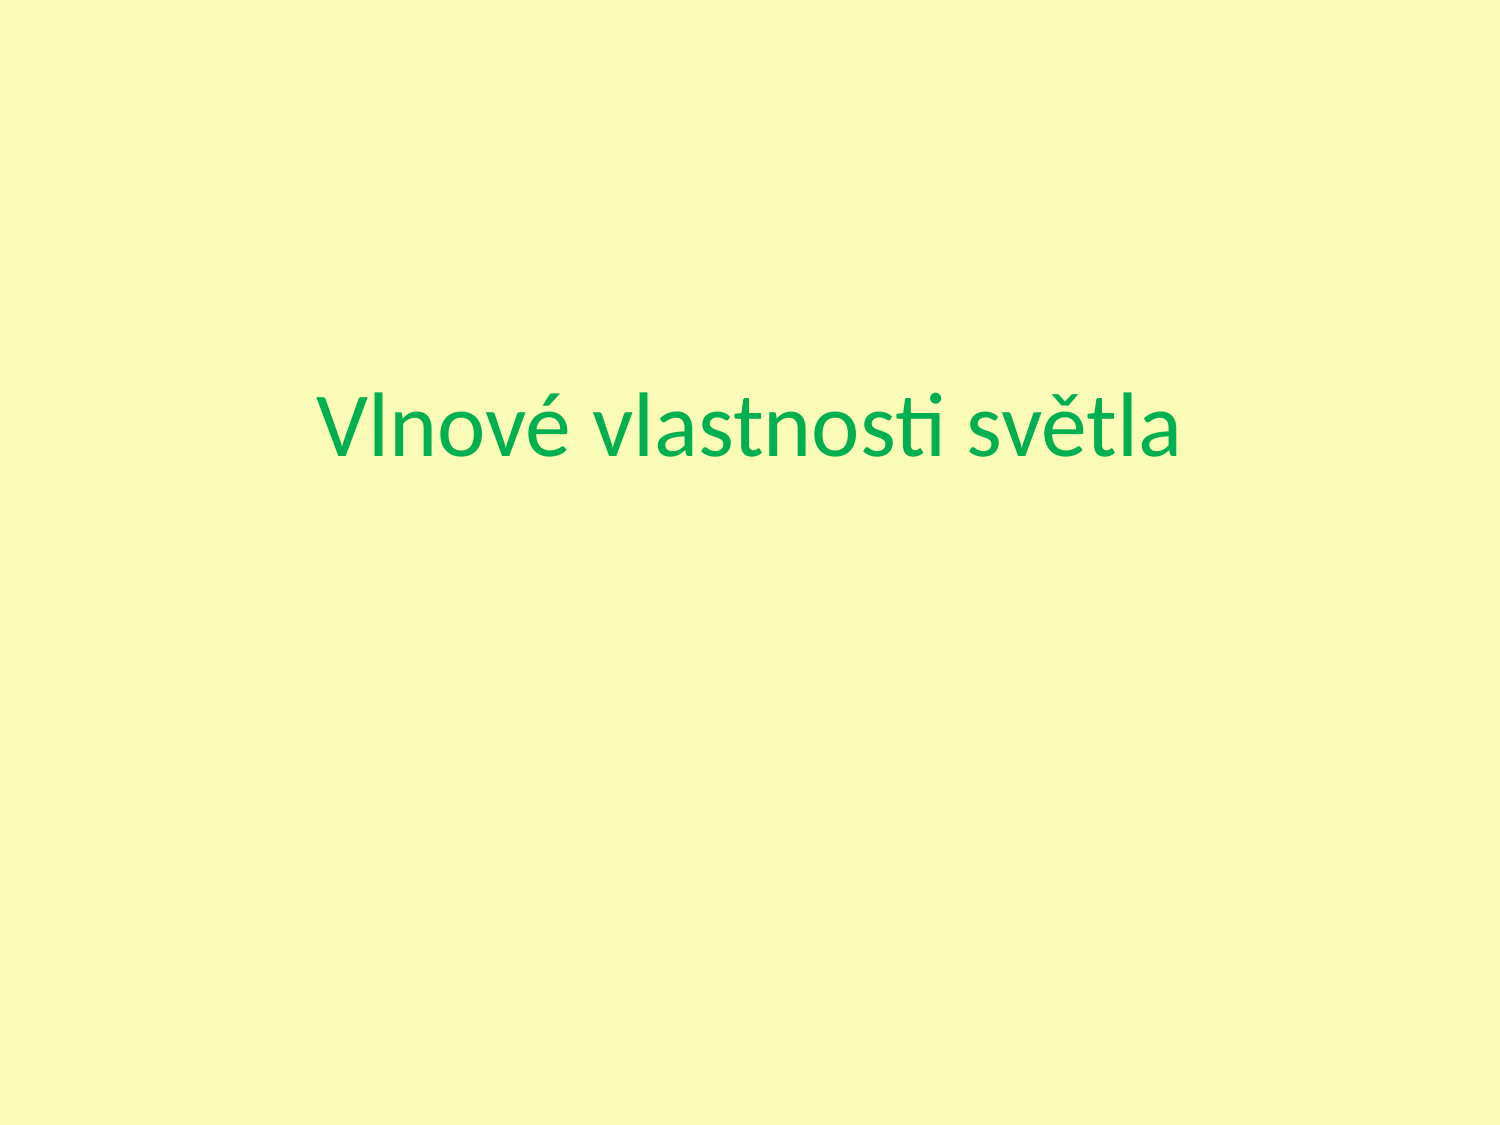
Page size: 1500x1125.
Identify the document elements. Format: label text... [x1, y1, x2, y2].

title Vlnové vlastnosti světla [112, 349, 1388, 591]
